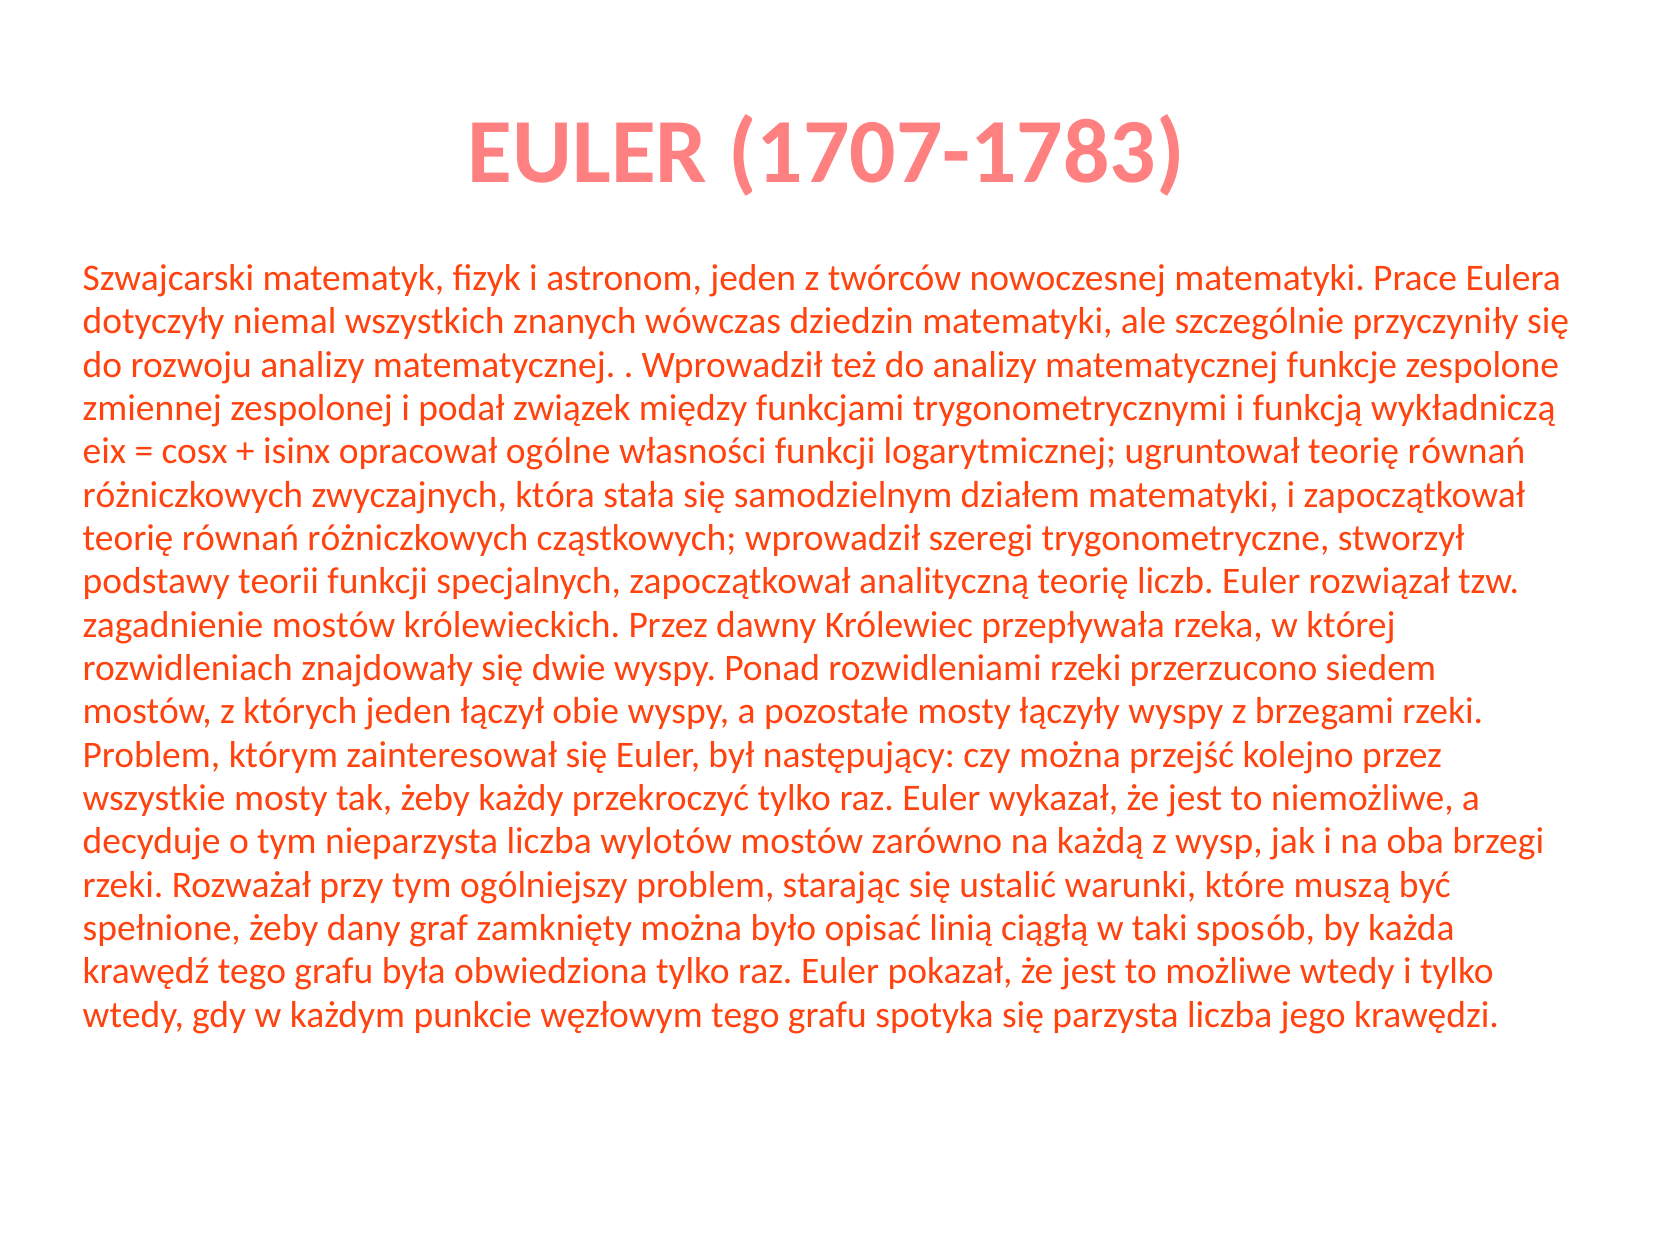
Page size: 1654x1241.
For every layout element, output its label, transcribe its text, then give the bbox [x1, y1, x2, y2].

list Szwajcarski matematyk, fizyk i astronom, jeden z twórców nowoczesnej matematyki. Prace Eulera dotyczyły niemal wszystkich znanych wówczas dziedzin matematyki, ale szczególnie przyczyniły się do rozwoju analizy matematycznej. . Wprowadził też do analizy matematycznej funkcje zespolone zmiennej zespolonej i podał związek między funkcjami trygonometrycznymi i funkcją wykładniczą eix = cosx + isinx opracował ogólne własności funkcji logarytmicznej; ugruntował teorię równań różniczkowych zwyczajnych, która stała się samodzielnym działem matematyki, i zapoczątkował teorię równań różniczkowych cząstkowych; wprowadził szeregi trygonometryczne, stworzył podstawy teorii funkcji specjalnych, zapoczątkował analityczną teorię liczb. Euler rozwiązał tzw. zagadnienie mostów królewieckich. Przez dawny Królewiec przepływała rzeka, w której rozwidleniach znajdowały się dwie wyspy. Ponad rozwidleniami rzeki przerzucono siedem mostów, z których jeden łączył obie wyspy, a pozostałe mosty łączyły wyspy z brzegami rzeki. Problem, którym zainteresował się Euler, był następujący: czy można przejść kolejno przez wszystkie mosty tak, żeby każdy przekroczyć tylko raz. Euler wykazał, że jest to niemożliwe, a decyduje o tym nieparzysta liczba wylotów mostów zarówno na każdą z wysp, jak i na oba brzegi rzeki. Rozważał przy tym ogólniejszy problem, starając się ustalić warunki, które muszą być spełnione, żeby dany graf zamknięty można było opisać linią ciągłą w taki sposób, by każda krawędź tego grafu była obwiedziona tylko raz. Euler pokazał, że jest to możliwe wtedy i tylko wtedy, gdy w każdym punkcie węzłowym tego grafu spotyka się parzysta liczba jego krawędzi. [82, 256, 1571, 1197]
title EULER (1707-1783) [82, 49, 1571, 256]
